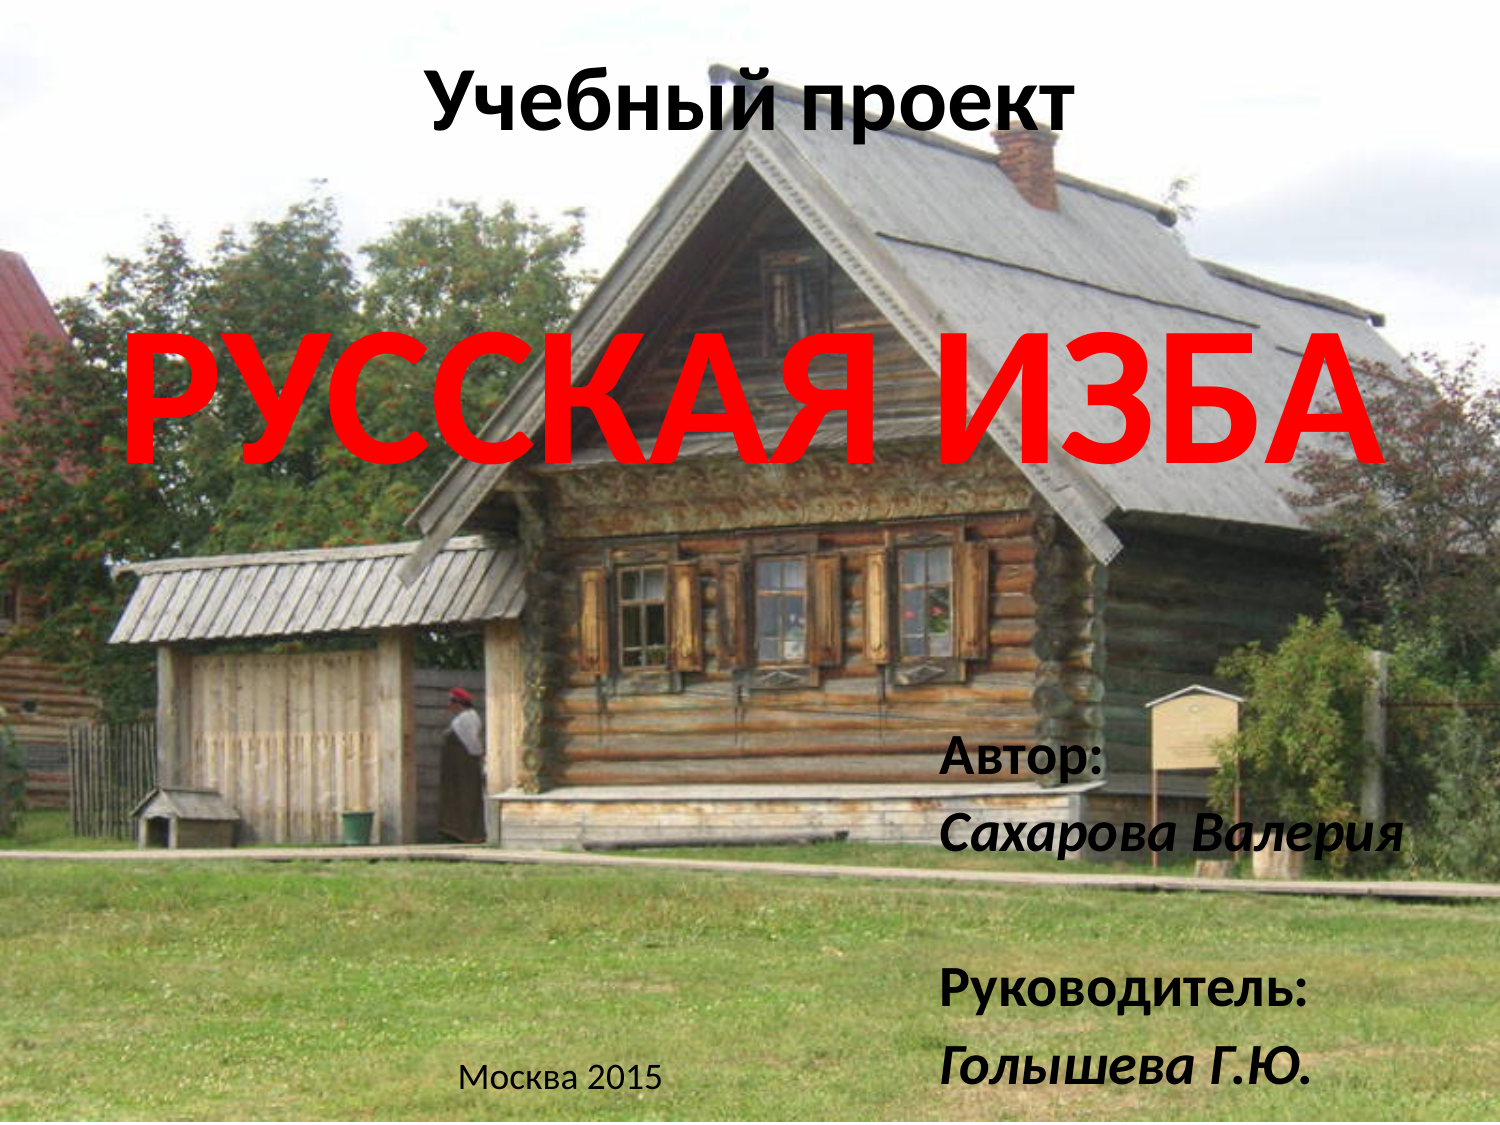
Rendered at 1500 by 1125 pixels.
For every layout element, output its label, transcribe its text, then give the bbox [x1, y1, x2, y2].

subtitle Учебный проект [225, 31, 1275, 150]
picture [0, 0, 1500, 1123]
title РУССКАЯ ИЗБА [1, 256, 1500, 498]
text_box Москва 2015 [442, 1045, 857, 1093]
text_box Автор: Сахарова Валерия Руководитель: Голышева Г.Ю. [925, 708, 1500, 1113]
